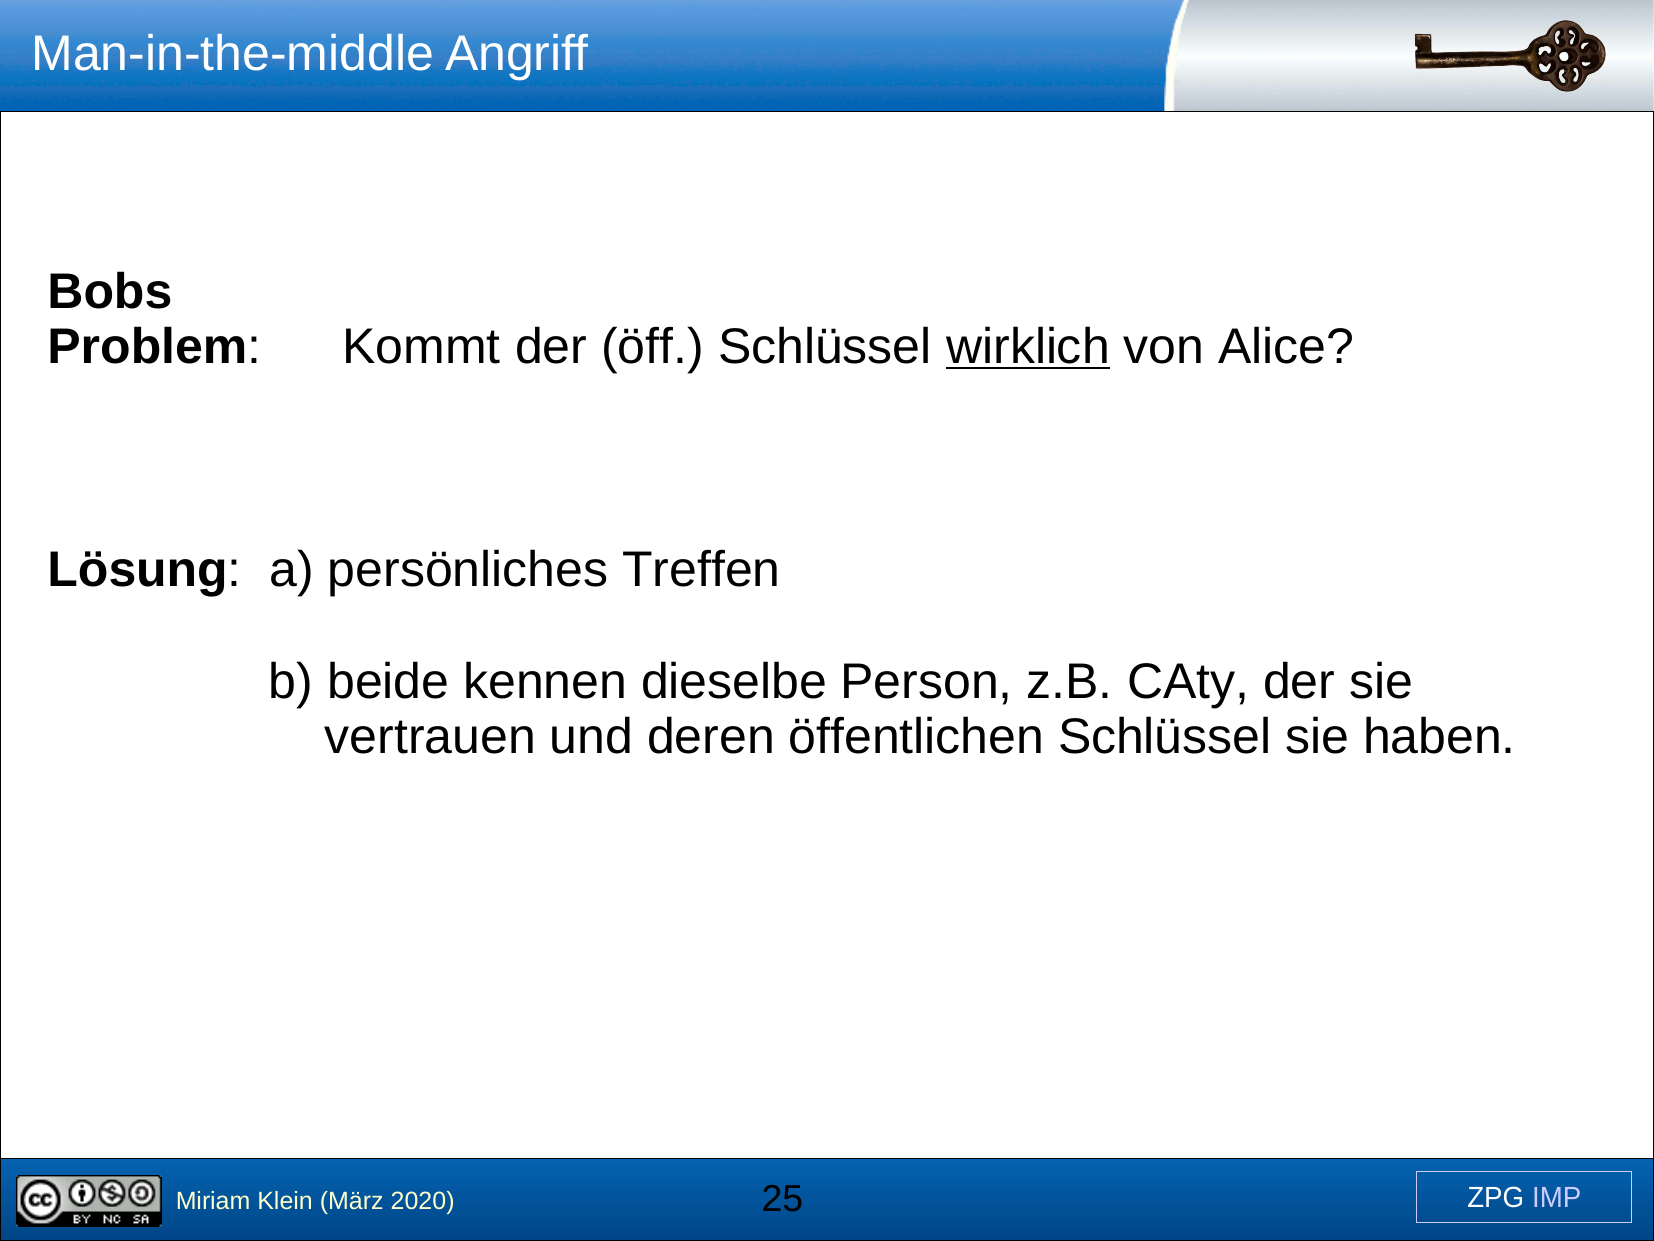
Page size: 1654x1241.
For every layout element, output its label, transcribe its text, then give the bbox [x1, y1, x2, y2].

text_box Bobs Problem: Kommt der (öff.) Schlüssel wirklich von Alice? Lösung: a) persönliches Treffen b) beide kennen dieselbe Person, z.B. CAty, der sie vertrauen und deren öffentlichen Schlüssel sie haben. [47, 262, 1596, 817]
picture [0, 0, 1654, 111]
picture [16, 1175, 162, 1227]
title Man-in-the-middle Angriff [31, 18, 1151, 89]
